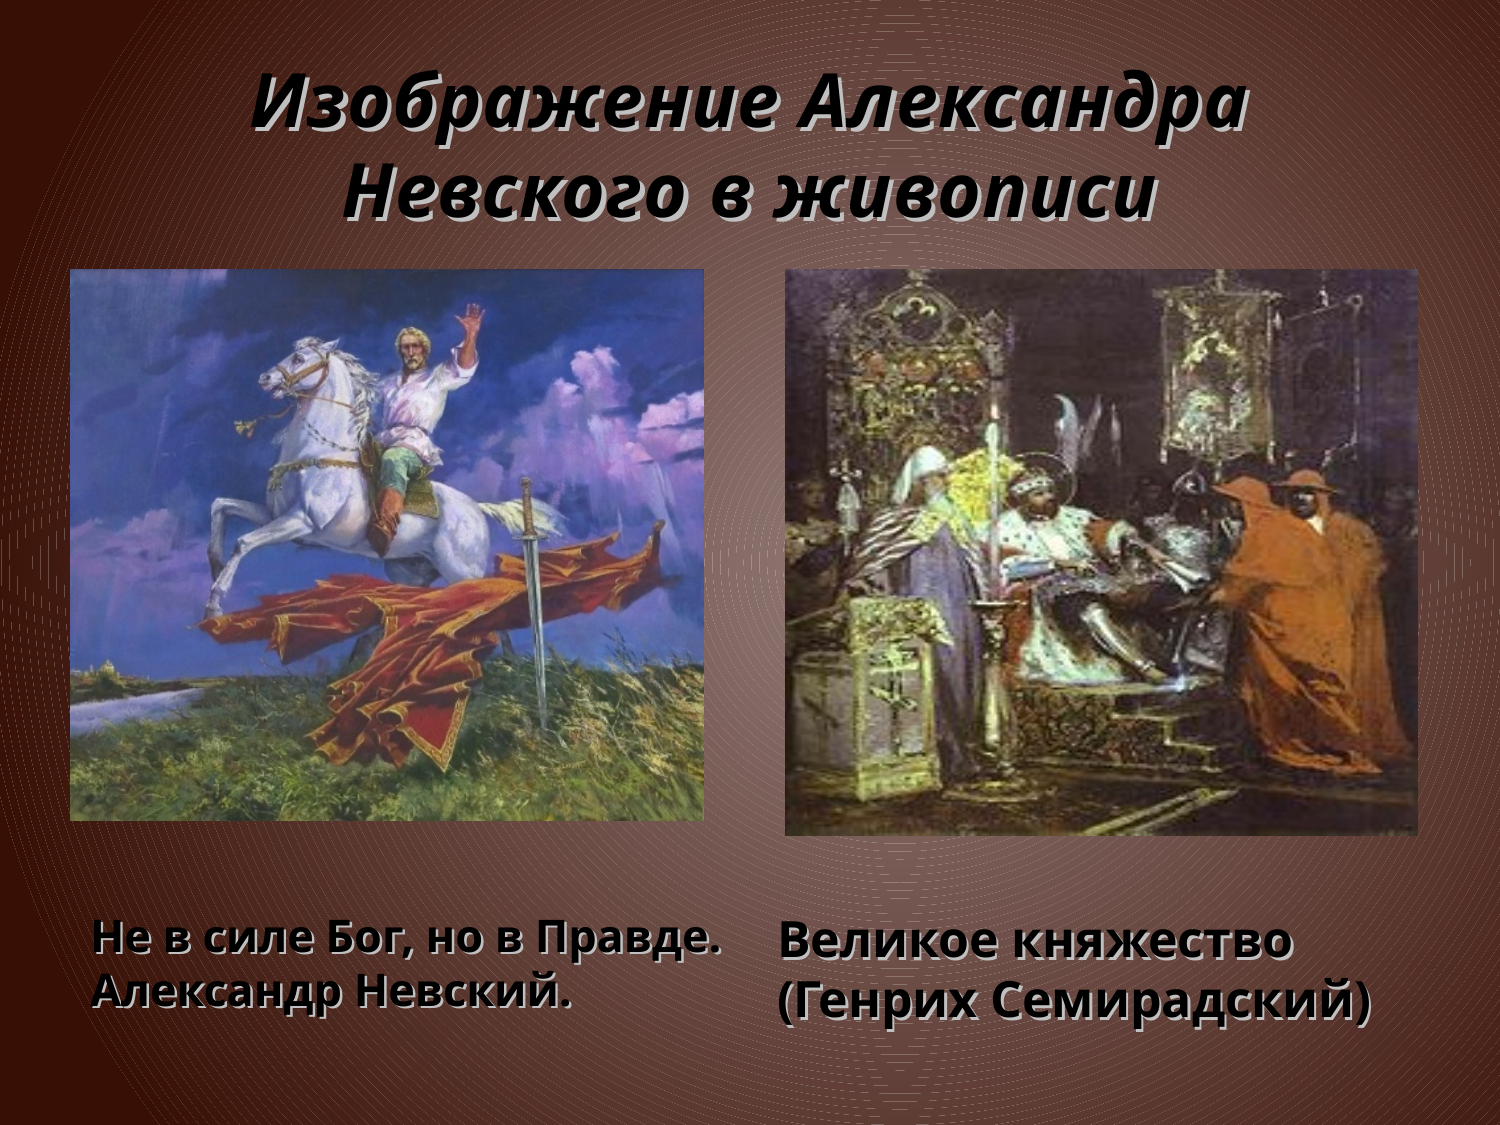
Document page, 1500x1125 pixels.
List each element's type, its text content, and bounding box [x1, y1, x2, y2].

list Великое княжество (Генрих Семирадский) [761, 900, 1426, 1038]
title Изображение Александра Невского в живописи [75, 44, 1426, 233]
picture [785, 269, 1418, 836]
list Не в силе Бог, но в Правде. Александр Невский. [75, 900, 738, 1038]
picture [70, 269, 704, 821]
